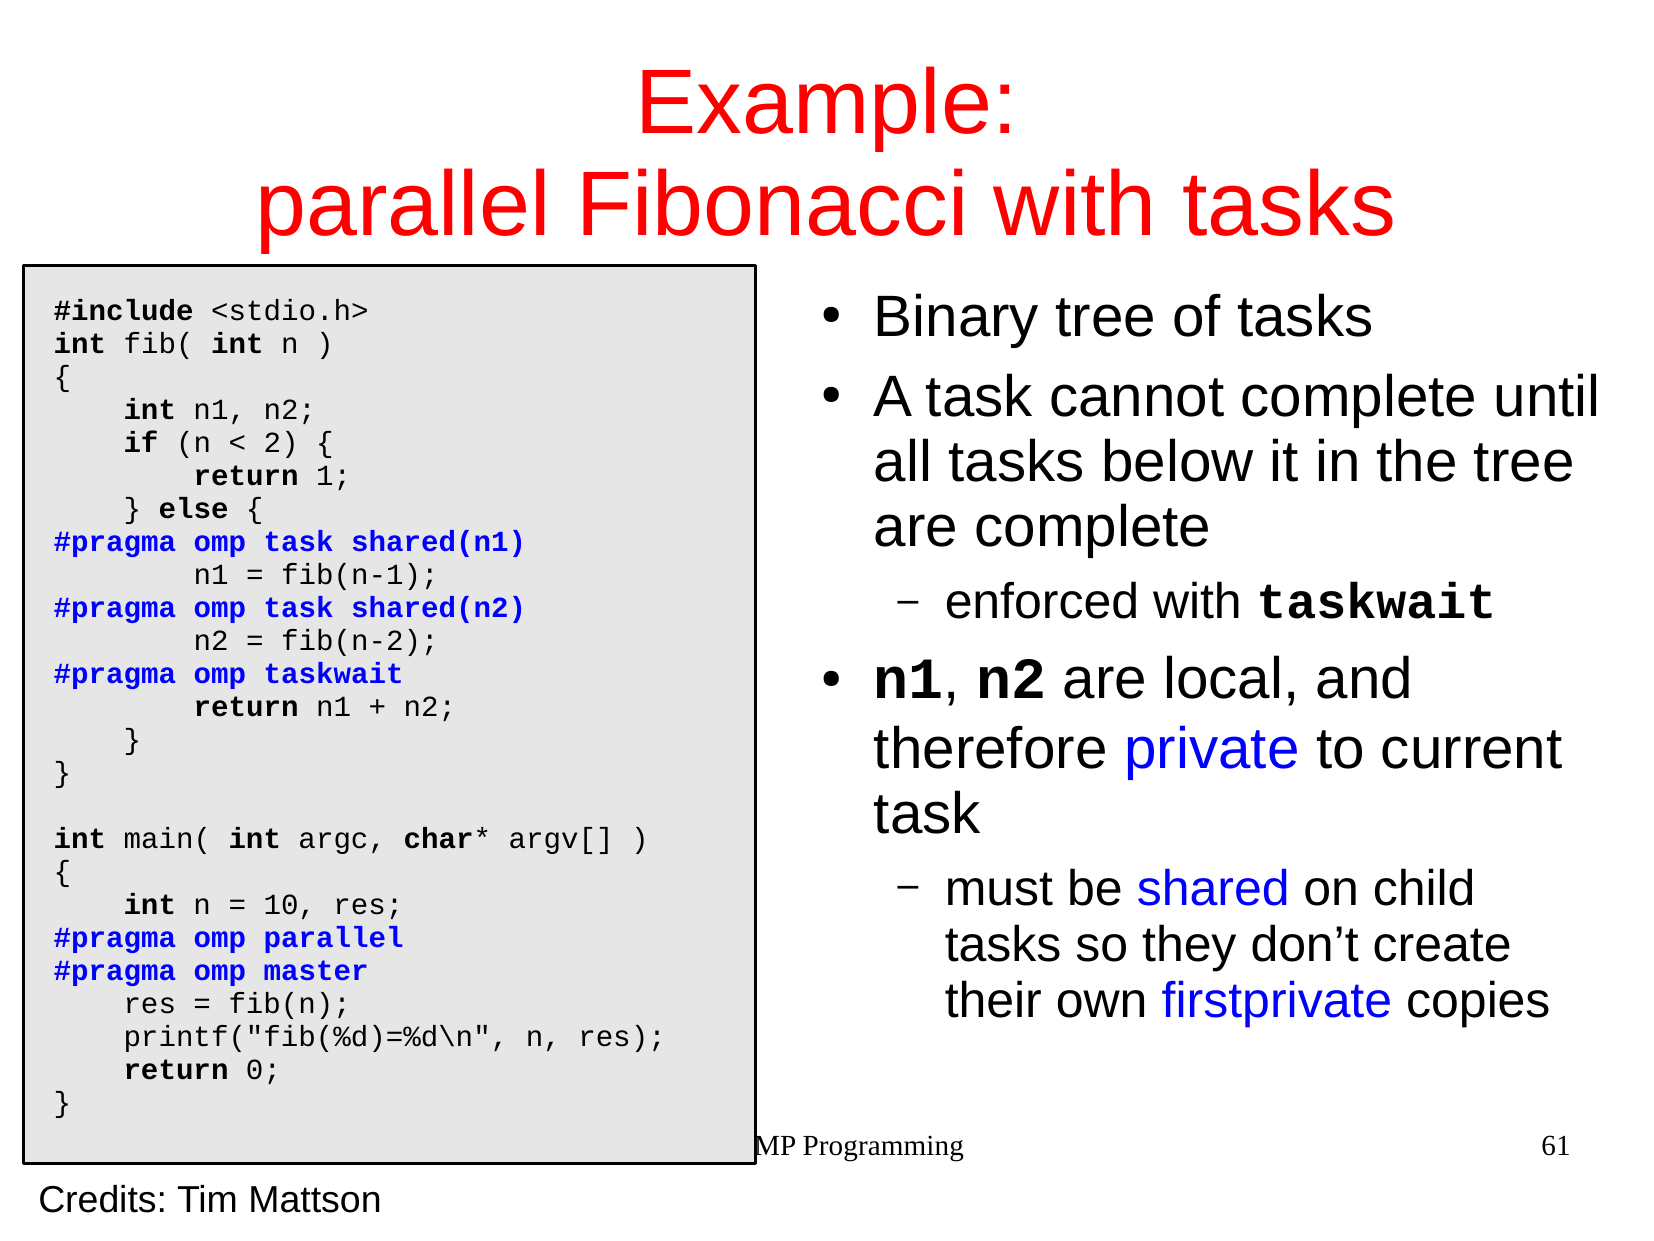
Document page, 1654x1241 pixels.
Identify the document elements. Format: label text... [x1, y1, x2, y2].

title Example: parallel Fibonacci with tasks [82, 49, 1571, 257]
text_box #include <stdio.h> int fib( int n ) { int n1, n2; if (n < 2) { return 1; } else { #pragma omp task shared(n1) n1 = fib(n-1); #pragma omp task shared(n2) n2 = fib(n-2); #pragma omp taskwait return n1 + n2; } } int main( int argc, char* argv[] ) { int n = 10, res; #pragma omp parallel #pragma omp master res = fib(n); printf("fib(%d)=%d\n", n, res); return 0; } [23, 265, 756, 1164]
text_box Credits: Tim Mattson [23, 1171, 402, 1229]
list Binary tree of tasks A task cannot complete until all tasks below it in the tree are complete enforced with taskwait n1, n2 are local, and therefore private to current task must be shared on child tasks so they don’t create their own firstprivate copies [803, 283, 1607, 1102]
